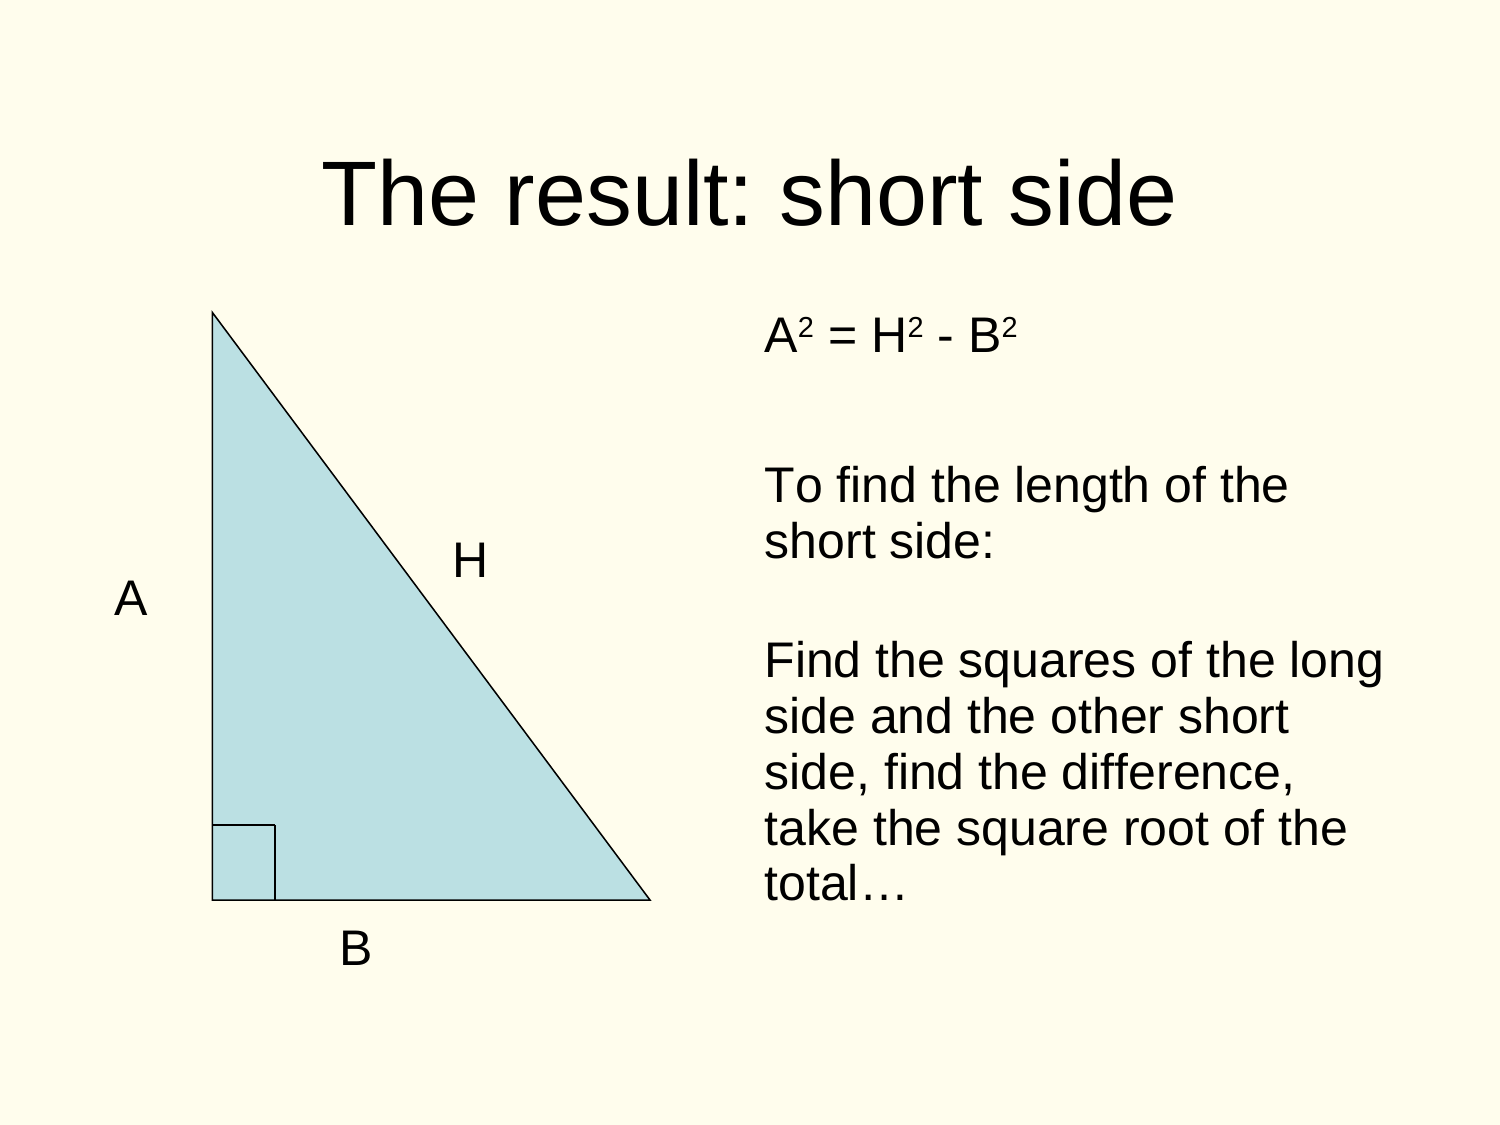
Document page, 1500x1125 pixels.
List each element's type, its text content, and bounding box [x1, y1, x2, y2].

text_box B [324, 912, 388, 984]
text_box A2 = H2 - B2 [749, 299, 1091, 372]
text_box To find the length of the short side: [749, 449, 1328, 577]
title The result: short side [112, 99, 1388, 288]
text_box A [99, 562, 188, 634]
text_box Find the squares of the long side and the other short side, find the difference, take the square root of the total… [750, 624, 1416, 920]
text_box H [437, 524, 504, 597]
text_box [212, 312, 651, 901]
